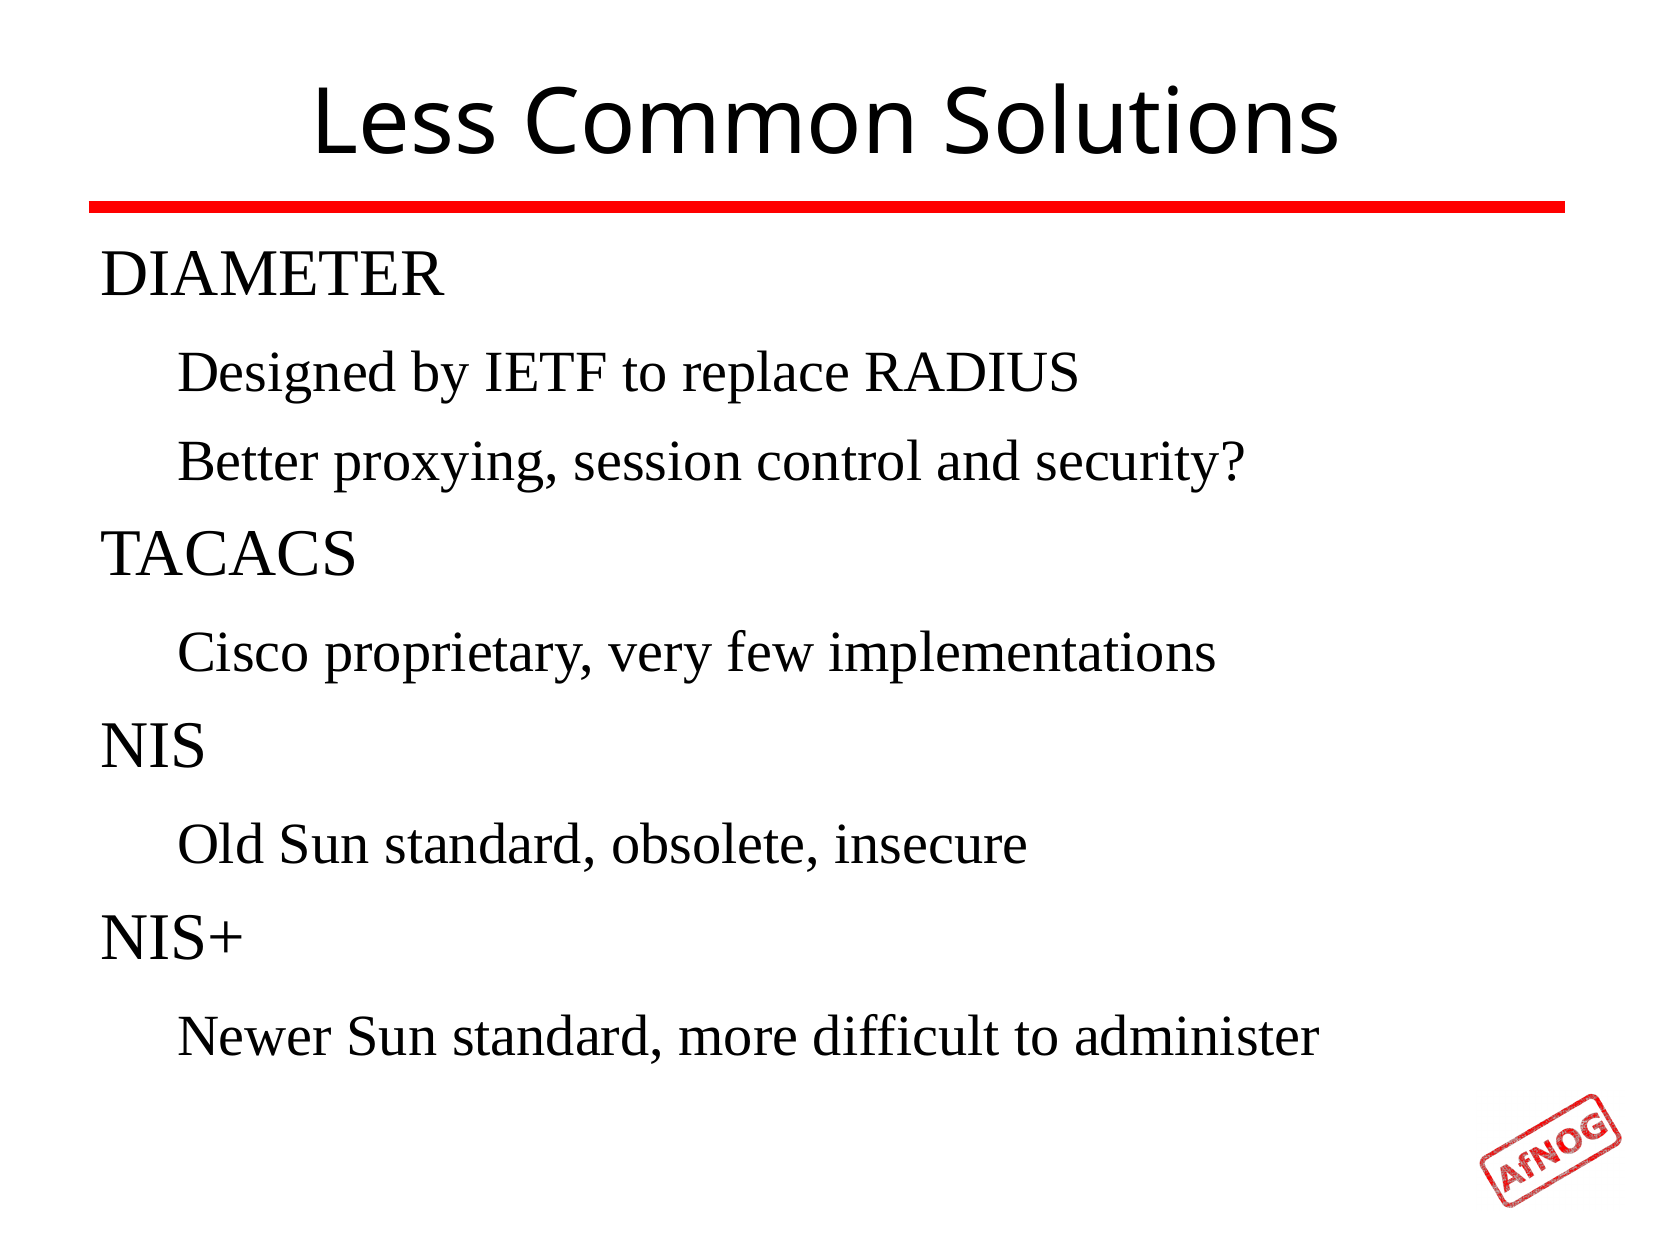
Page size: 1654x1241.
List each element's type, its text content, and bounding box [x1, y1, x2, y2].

picture [1476, 1090, 1625, 1211]
list DIAMETER Designed by IETF to replace RADIUS Better proxying, session control and security? TACACS Cisco proprietary, very few implementations NIS Old Sun standard, obsolete, insecure NIS+ Newer Sun standard, more difficult to administer [82, 236, 1571, 1123]
title Less Common Solutions [88, 29, 1565, 207]
